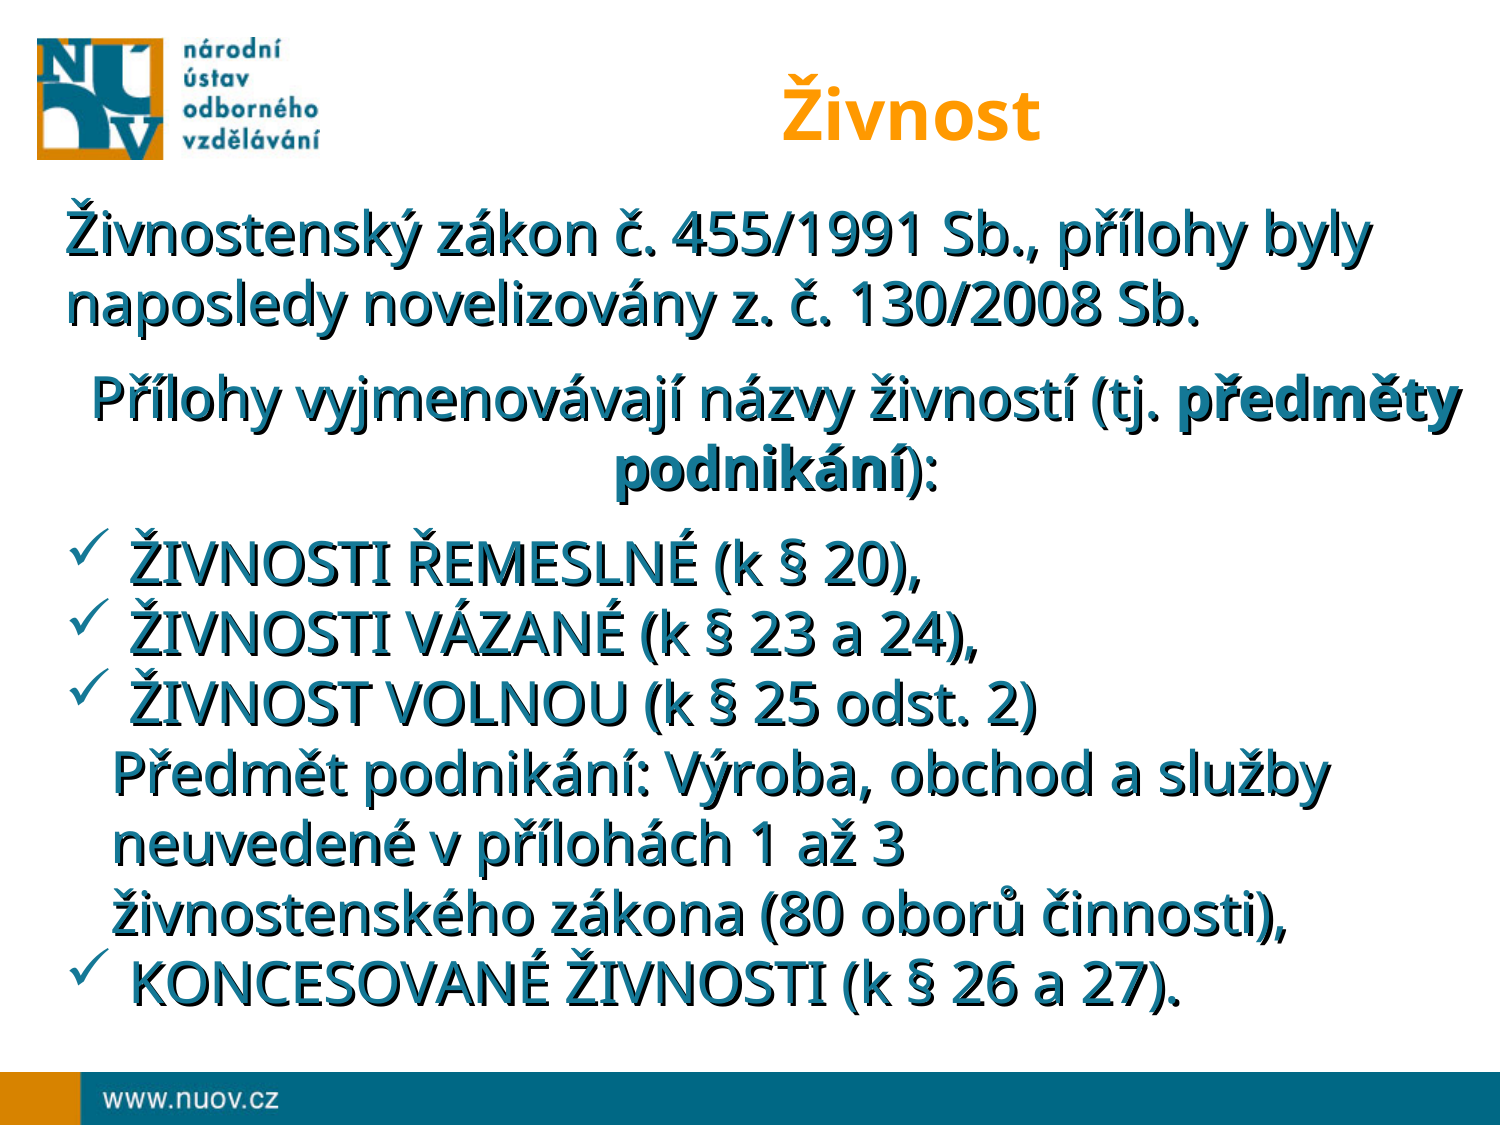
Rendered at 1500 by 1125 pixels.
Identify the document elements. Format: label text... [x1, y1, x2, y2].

text_box Živnostenský zákon č. 455/1991 Sb., přílohy byly naposledy novelizovány z. č. 130/2008 Sb. Přílohy vyjmenovávají názvy živností (tj. předměty podnikání): ŽIVNOSTI ŘEMESLNÉ (k § 20), ŽIVNOSTI VÁZANÉ (k § 23 a 24), ŽIVNOST VOLNOU (k § 25 odst. 2) Předmět podnikání: Výroba, obchod a služby neuvedené v přílohách 1 až 3 živnostenského zákona (80 oborů činnosti), KONCESOVANÉ ŽIVNOSTI (k § 26 a 27). [49, 187, 1500, 1023]
text_box [0, 1072, 1500, 1125]
text_box [37, 37, 320, 160]
title Živnost [399, 37, 1425, 187]
